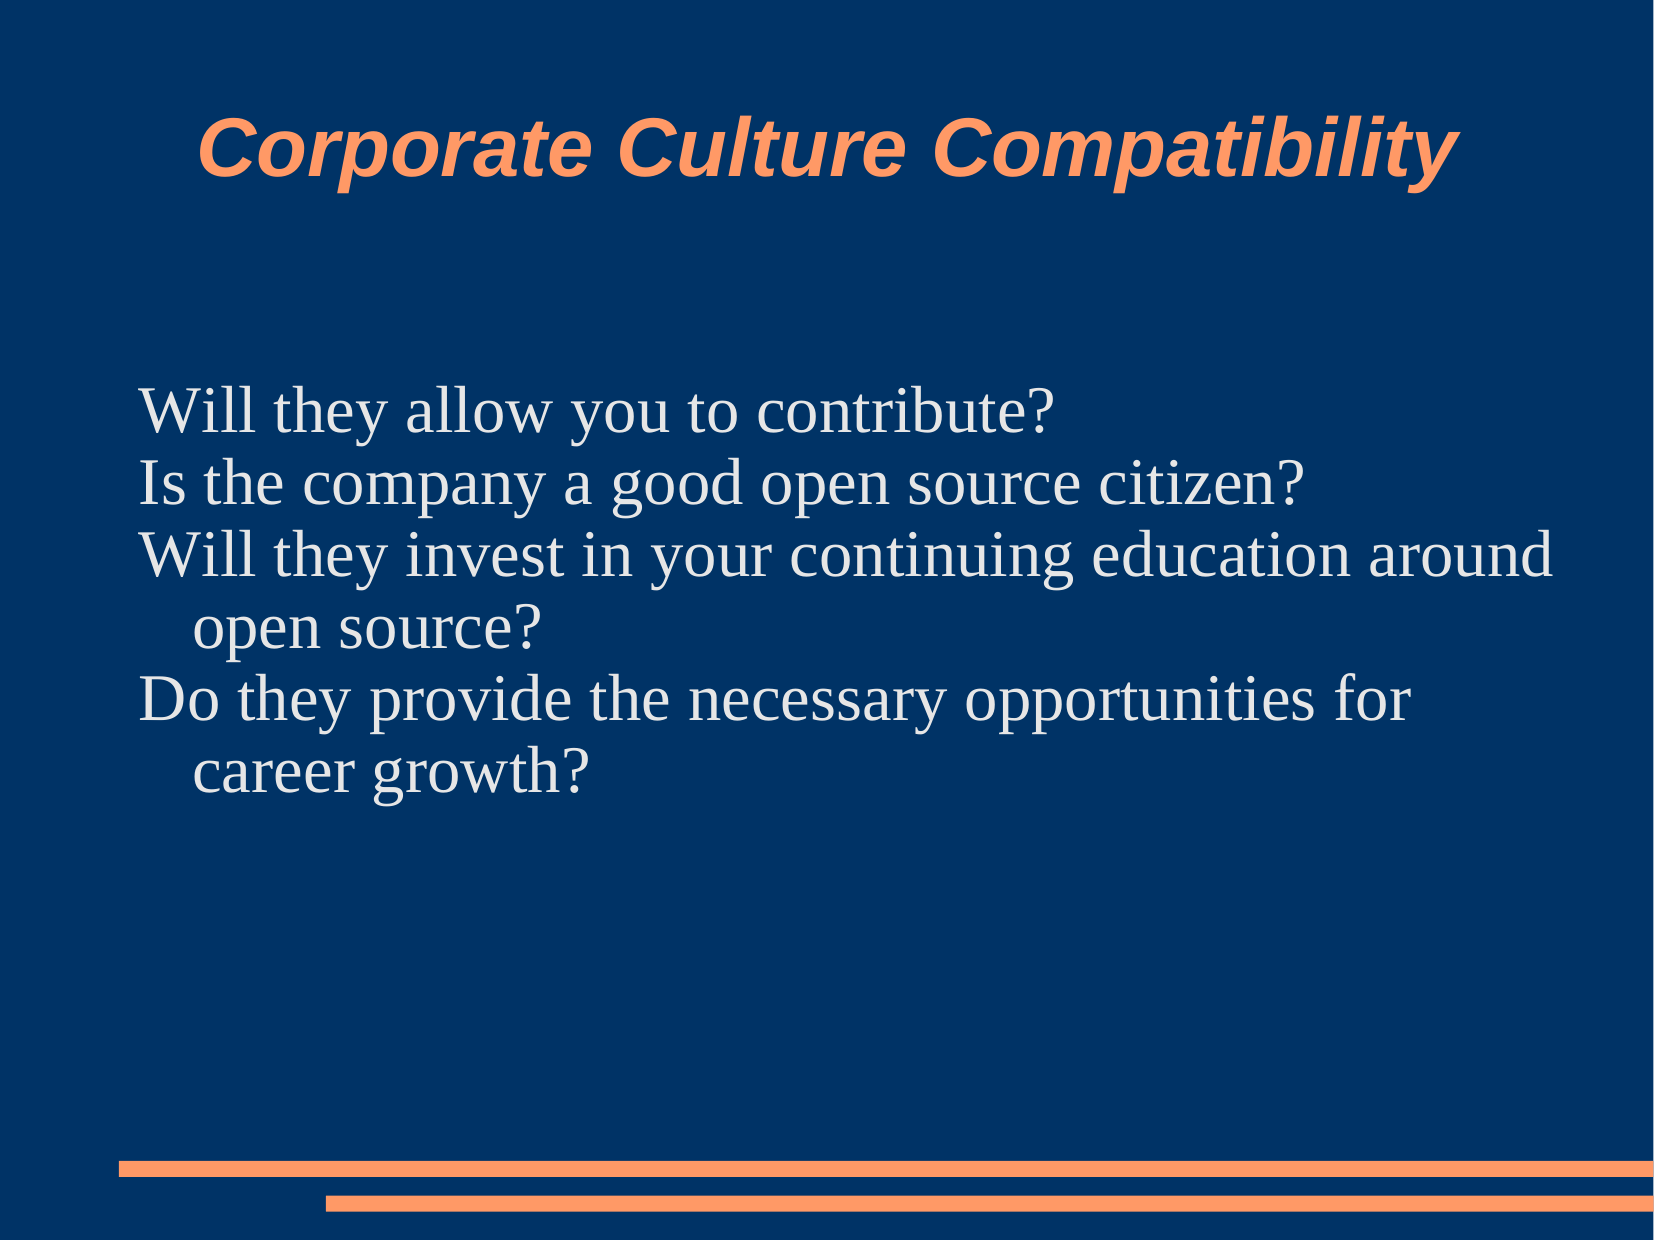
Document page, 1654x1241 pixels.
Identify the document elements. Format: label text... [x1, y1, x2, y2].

title Corporate Culture Compatibility [121, 53, 1534, 247]
list Will they allow you to contribute? Is the company a good open source citizen? Will they invest in your continuing education around open source? Do they provide the necessary opportunities for career growth? [121, 375, 1561, 1118]
